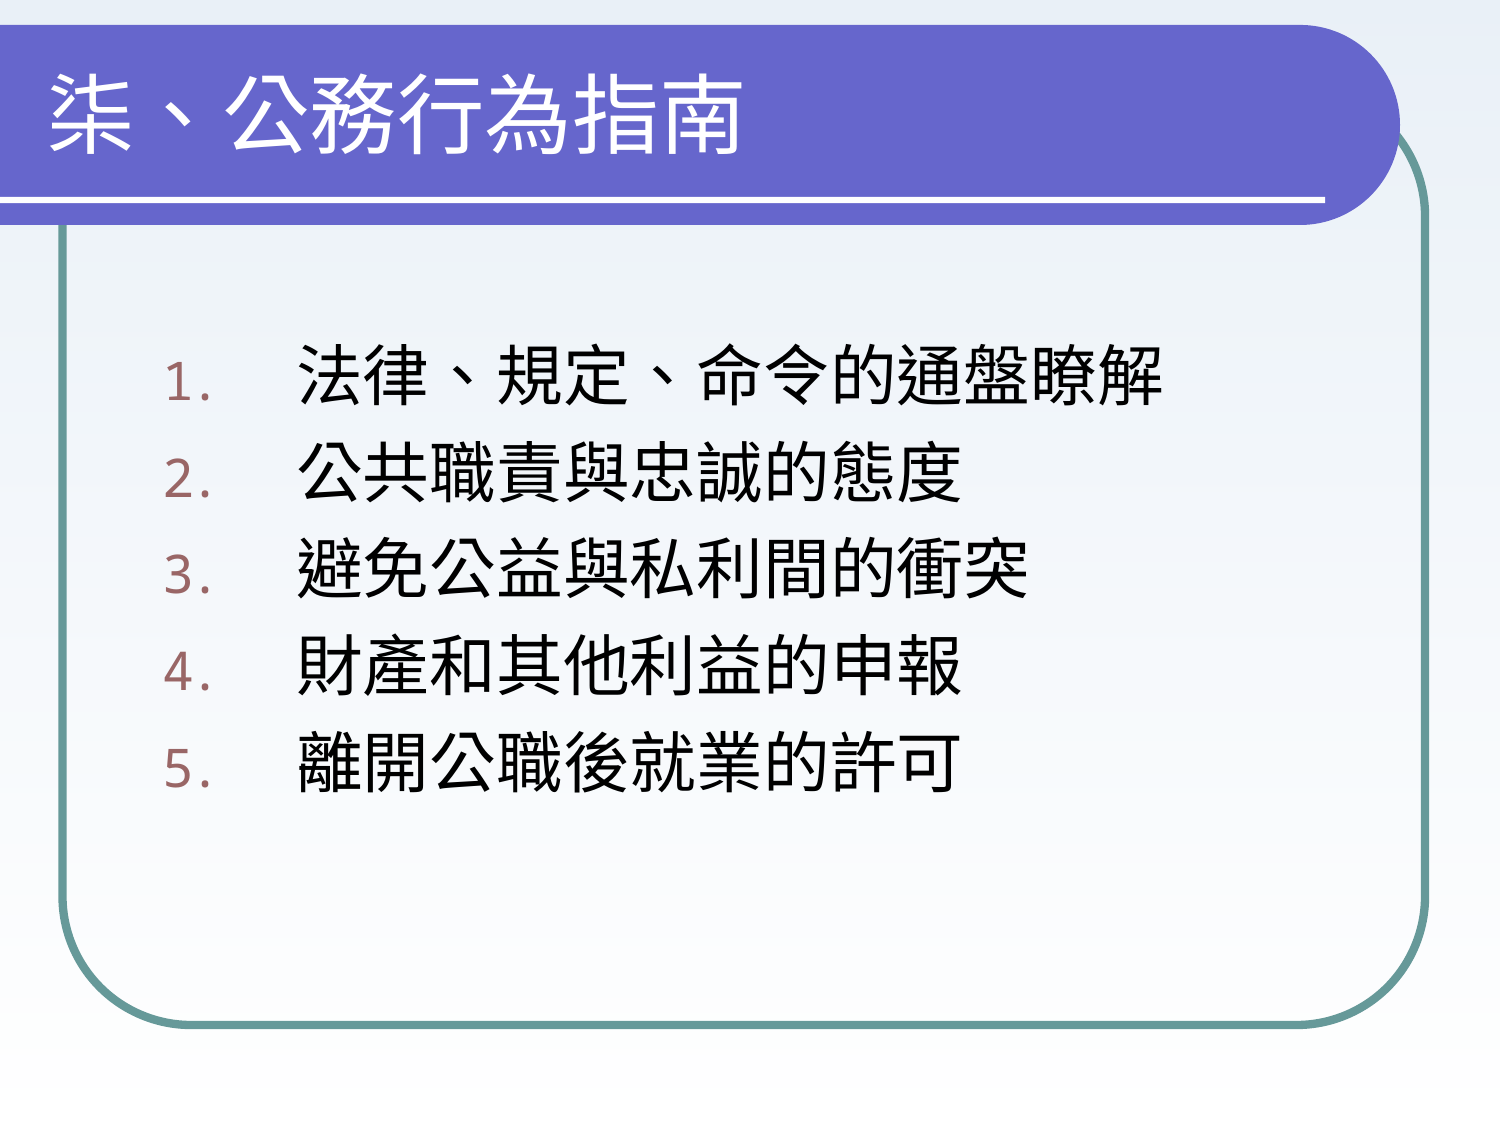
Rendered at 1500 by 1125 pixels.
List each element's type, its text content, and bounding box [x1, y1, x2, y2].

title 柒、公務行為指南 [32, 37, 1347, 188]
list 法律、規定、命令的通盤瞭解 公共職責與忠誠的態度 避免公益與私利間的衝突 財產和其他利益的申報 離開公職後就業的許可 [147, 326, 1329, 858]
